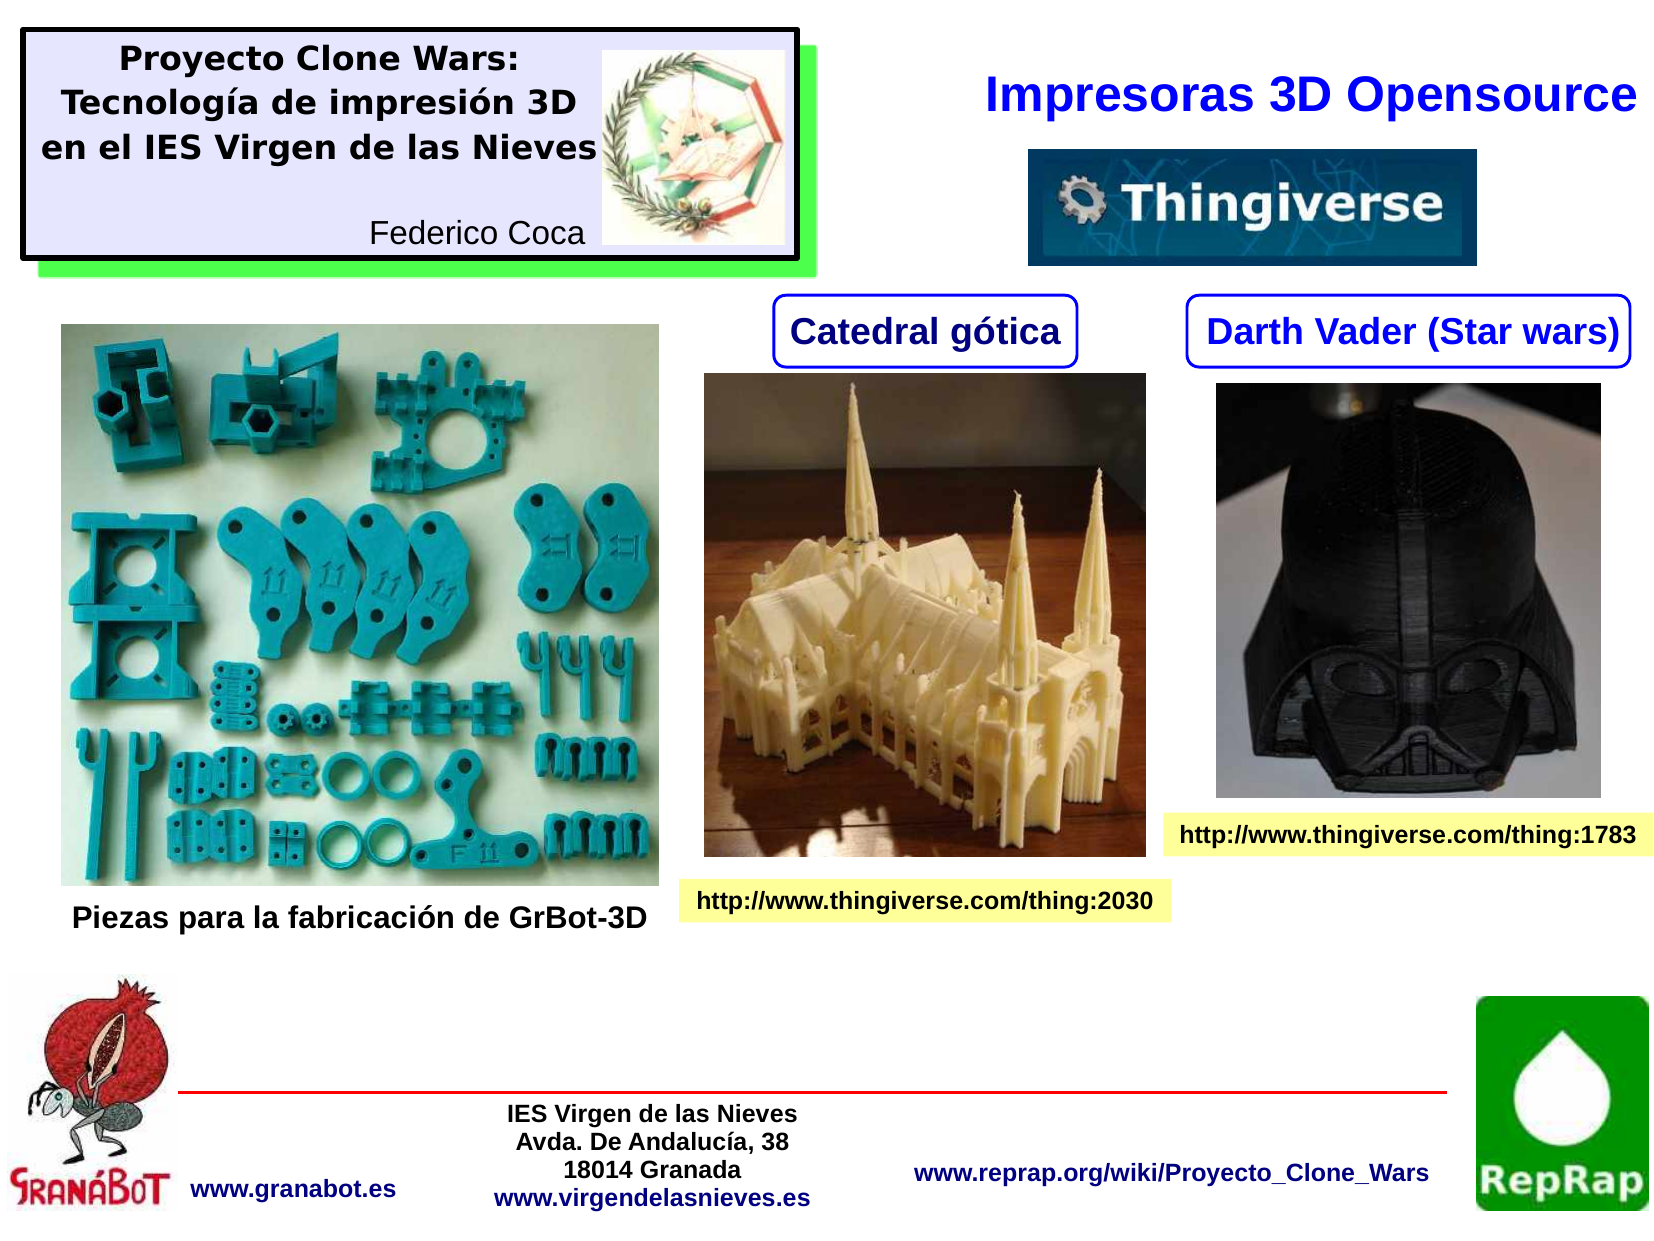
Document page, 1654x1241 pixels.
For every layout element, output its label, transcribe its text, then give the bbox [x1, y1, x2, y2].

picture [704, 373, 1146, 857]
picture [1028, 149, 1477, 266]
text_box IES Virgen de las Nieves Avda. De Andalucía, 38 18014 Granada www.virgendelasnieves.es [479, 1092, 827, 1223]
picture [1216, 383, 1601, 798]
text_box Darth Vader (Star wars) [1187, 295, 1630, 368]
text_box Piezas para la fabricación de GrBot-3D [29, 892, 691, 951]
text_box http://www.thingiverse.com/thing:1783 [1163, 812, 1654, 857]
text_box www.reprap.org/wiki/Proyecto_Clone_Wars [899, 1151, 1447, 1196]
picture [7, 974, 178, 1211]
picture [602, 50, 786, 245]
picture [61, 324, 659, 886]
text_box Impresoras 3D Opensource [971, 59, 1654, 131]
picture [1476, 996, 1649, 1211]
text_box Proyecto Clone Wars: Tecnología de impresión 3D en el IES Virgen de las Nieves [23, 29, 798, 259]
text_box Federico Coca [354, 206, 601, 259]
text_box http://www.thingiverse.com/thing:2030 [679, 878, 1172, 923]
text_box Catedral gótica [773, 295, 1077, 368]
text_box www.granabot.es [178, 1167, 414, 1211]
